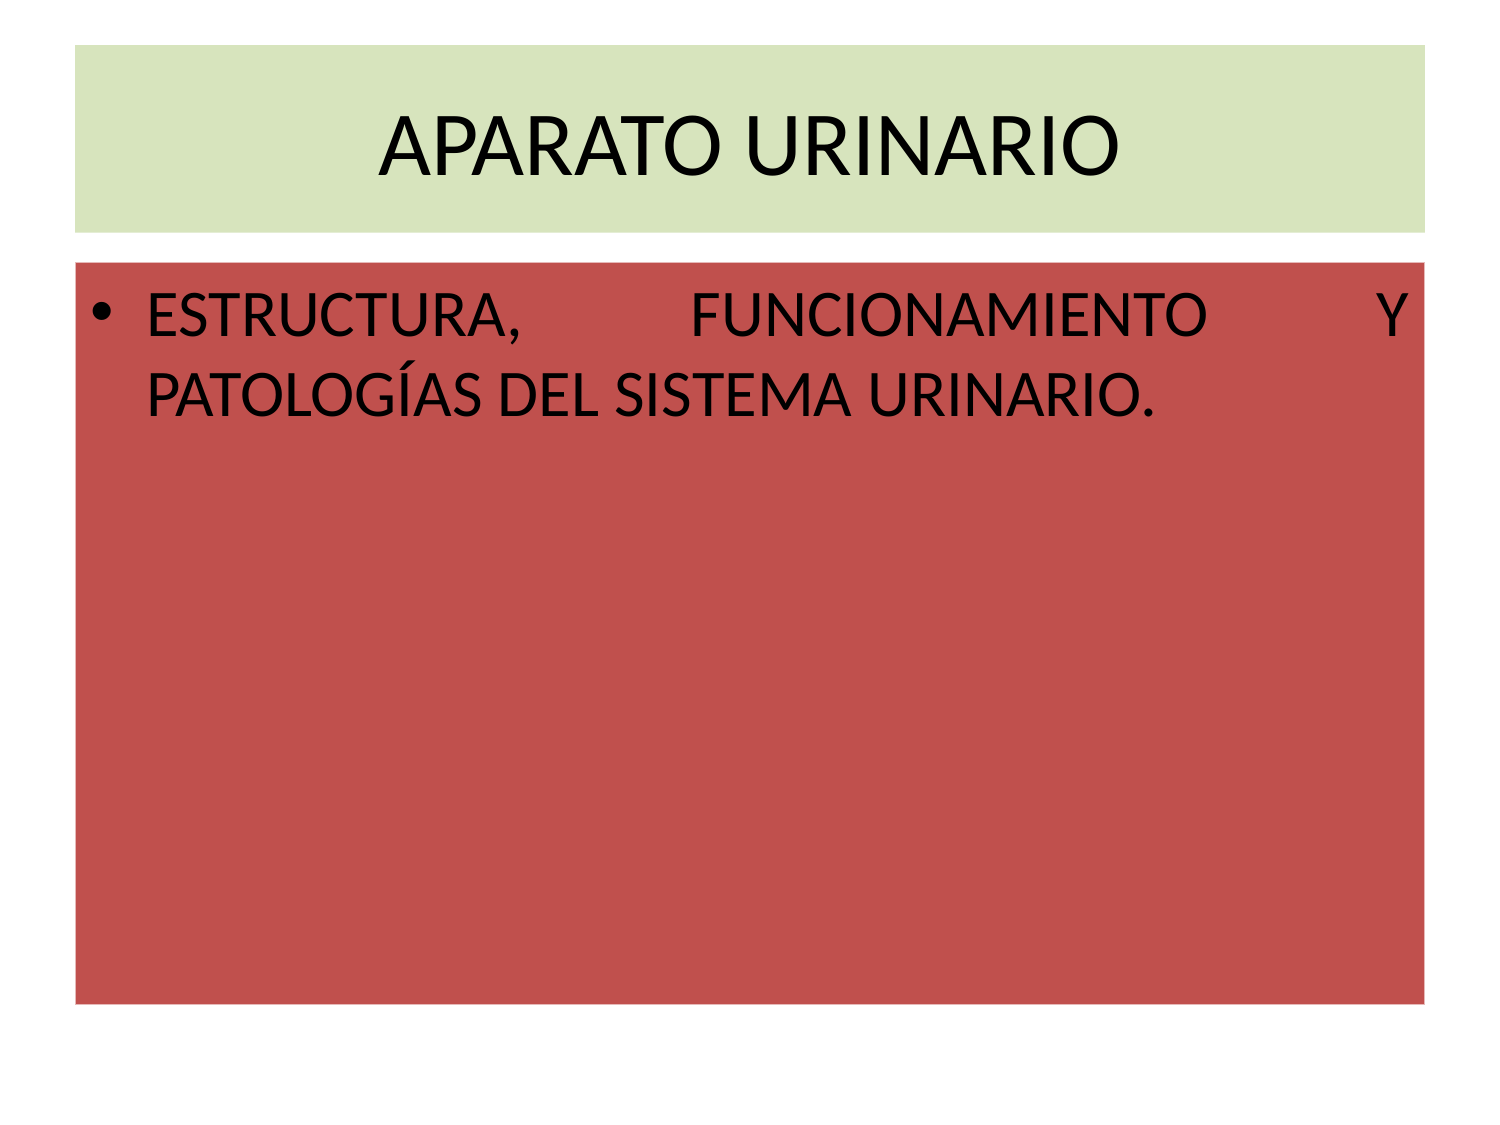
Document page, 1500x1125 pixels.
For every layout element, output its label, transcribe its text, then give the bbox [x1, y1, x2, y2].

title APARATO URINARIO [75, 45, 1425, 233]
list ESTRUCTURA, FUNCIONAMIENTO Y PATOLOGÍAS DEL SISTEMA URINARIO. [75, 262, 1425, 1005]
